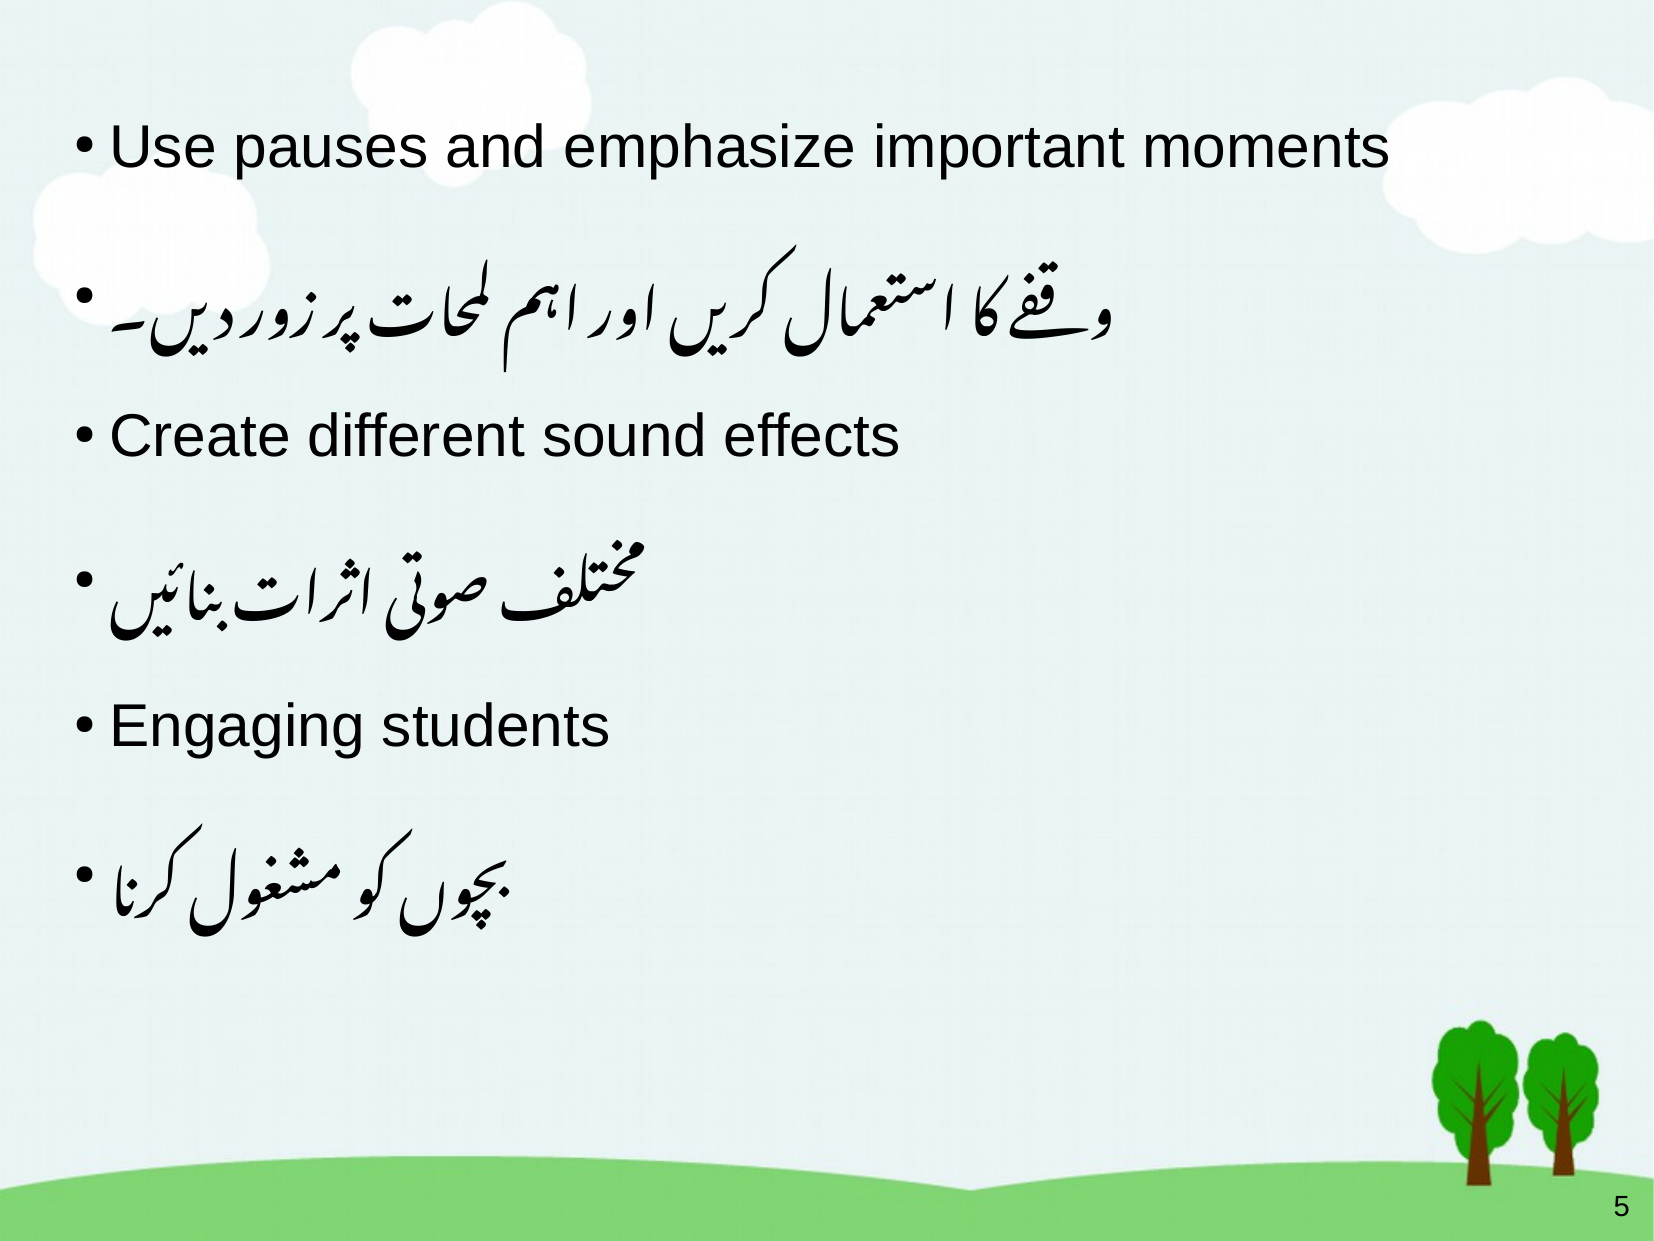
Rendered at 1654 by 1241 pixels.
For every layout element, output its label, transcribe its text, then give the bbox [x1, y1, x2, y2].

text_box Use pauses and emphasize important moments وقفے کا استعمال کریں اور اہم لمحات پر زور دیں۔ Create different sound effects مختلف صوتی اثرات بنائیں Engaging students بچوں کو مشغول کرنا [59, 105, 1605, 1098]
picture [0, 0, 1654, 1241]
